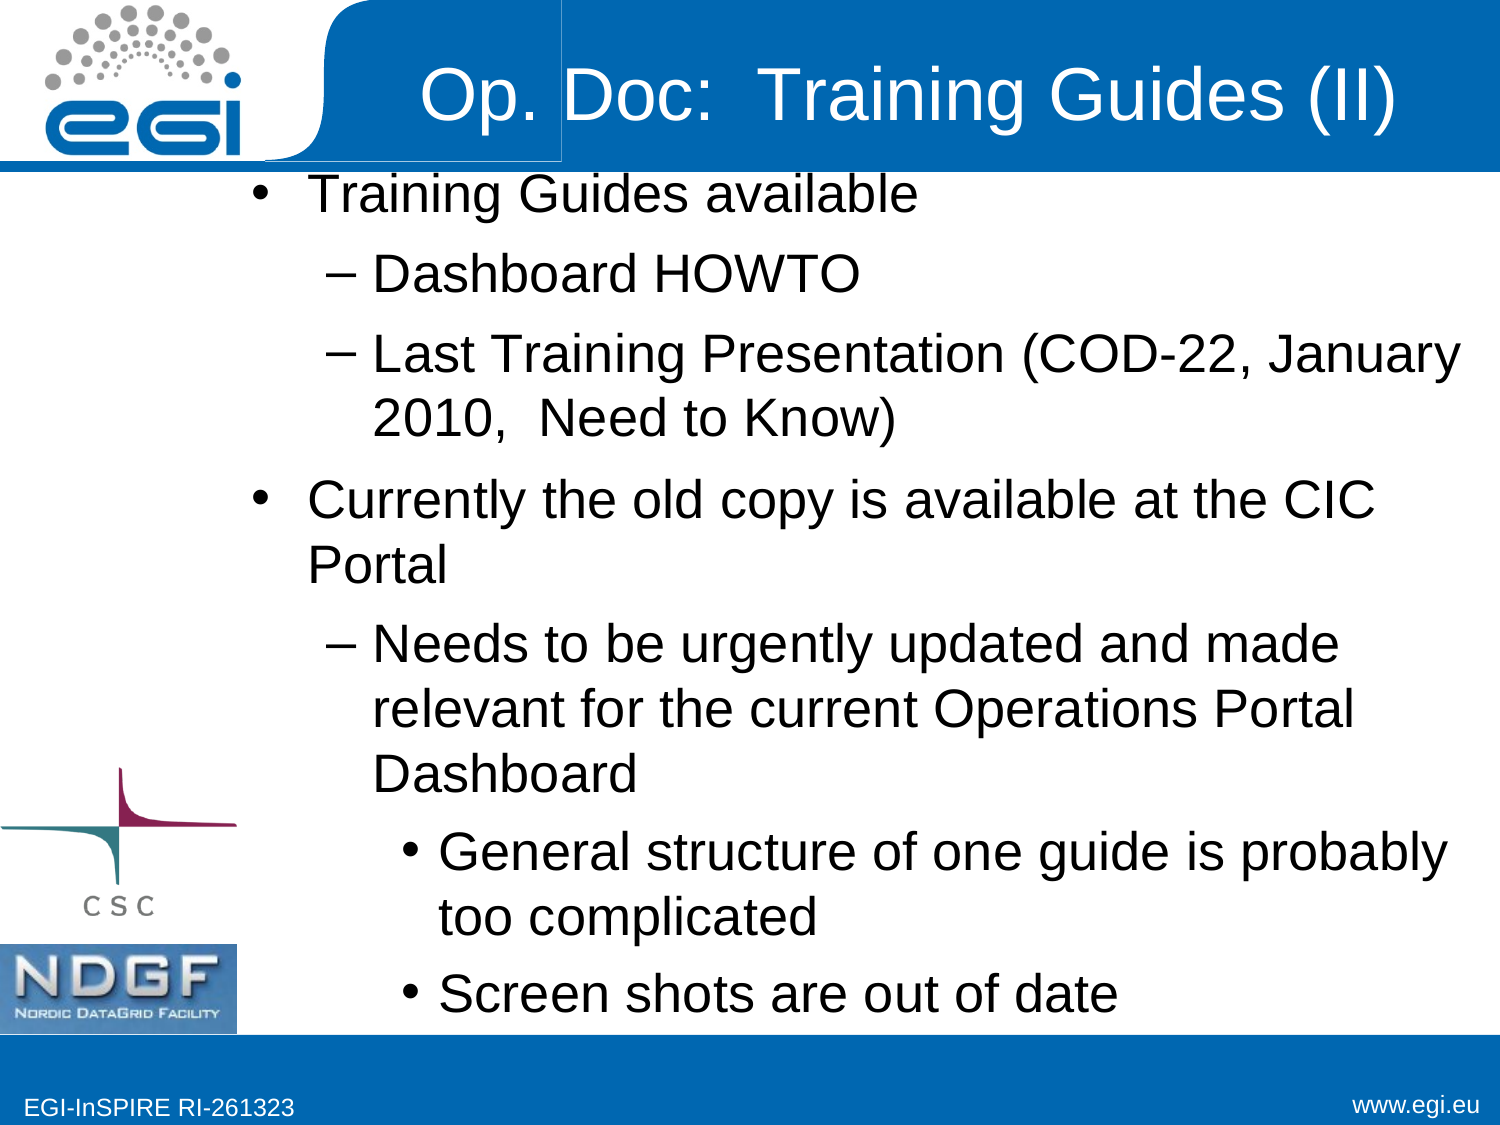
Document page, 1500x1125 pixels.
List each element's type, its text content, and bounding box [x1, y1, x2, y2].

picture [0, 944, 236, 1034]
picture [0, 767, 236, 916]
list Training Guides available Dashboard HOWTO Last Training Presentation (COD-22, January 2010, Need to Know) Currently the old copy is available at the CIC Portal Needs to be urgently updated and made relevant for the current Operations Portal Dashboard General structure of one guide is probably too complicated Screen shots are out of date [236, 151, 1500, 1125]
picture [0, 0, 265, 161]
title Op. Doc: Training Guides (II) [348, 0, 1471, 151]
